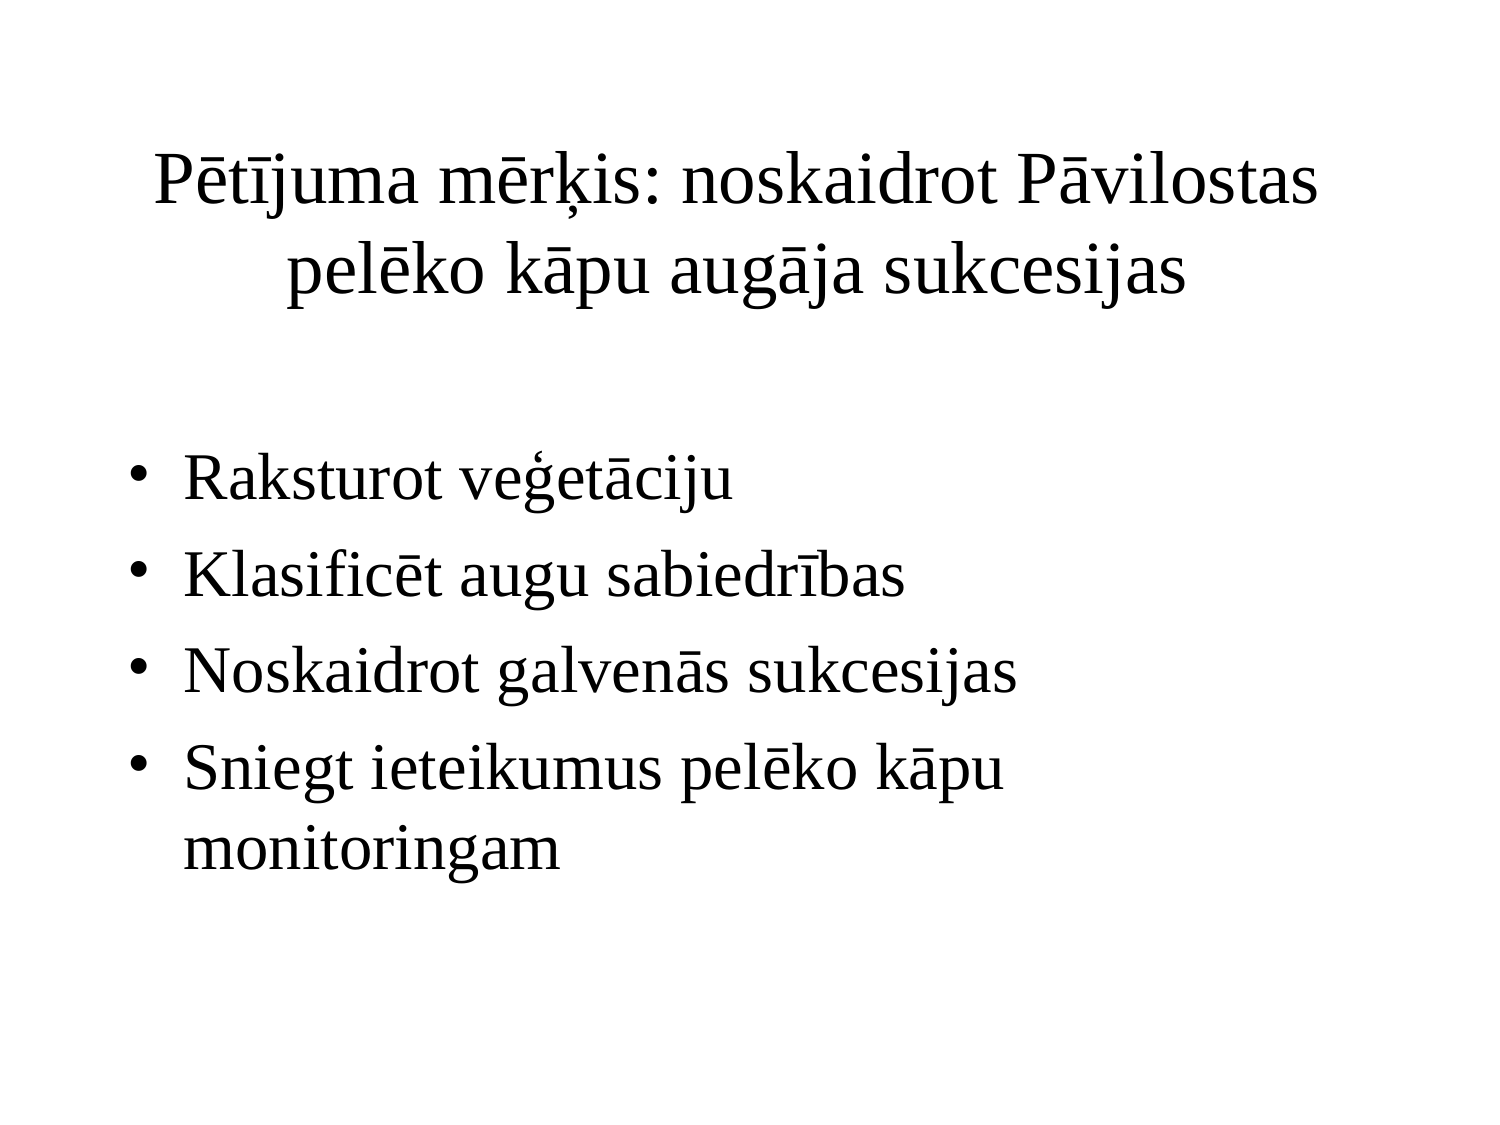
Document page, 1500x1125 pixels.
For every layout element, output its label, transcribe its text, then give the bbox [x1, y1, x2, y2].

title Pētījuma mērķis: noskaidrot Pāvilostas pelēko kāpu augāja sukcesijas [87, 49, 1388, 388]
list Raksturot veģetāciju Klasificēt augu sabiedrības Noskaidrot galvenās sukcesijas Sniegt ieteikumus pelēko kāpu monitoringam [112, 425, 1388, 1001]
